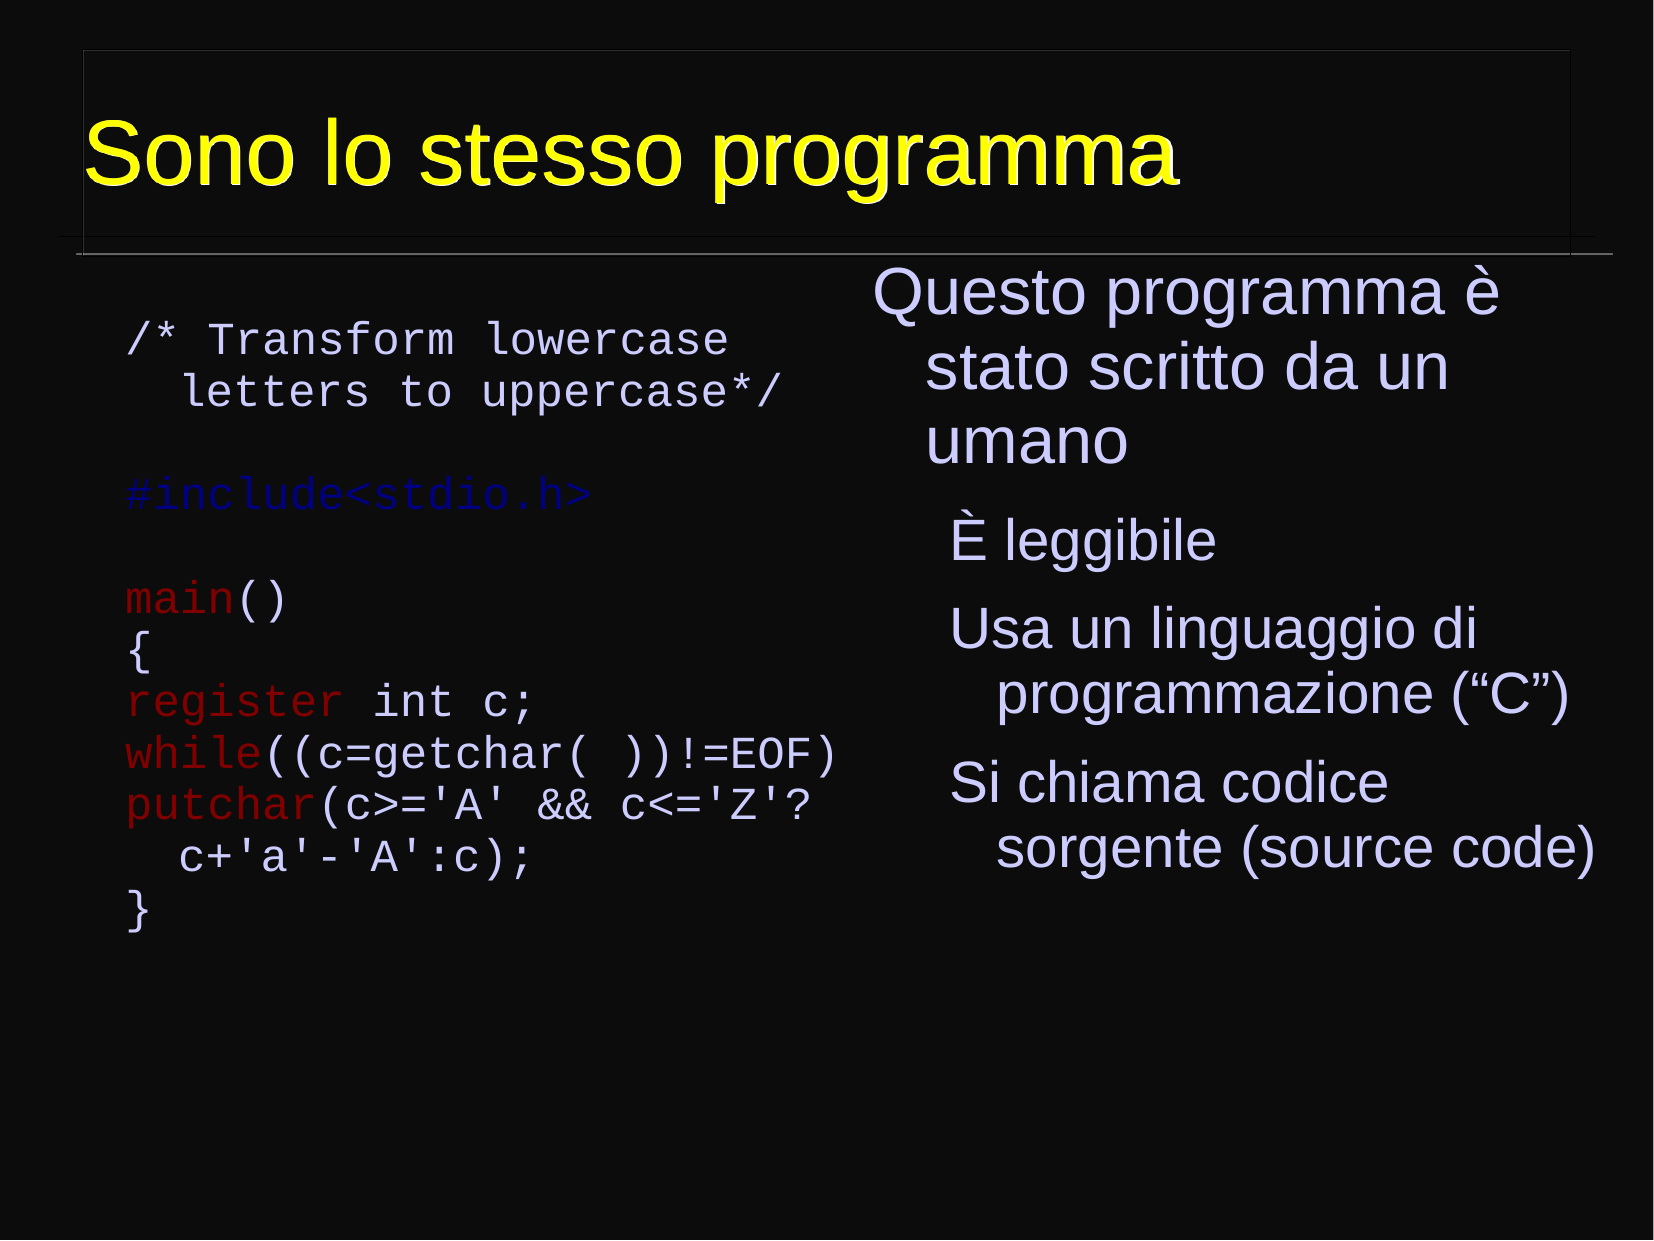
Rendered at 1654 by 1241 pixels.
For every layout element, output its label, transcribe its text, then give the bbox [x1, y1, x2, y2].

list /* Transform lowercase letters to uppercase*/ #include<stdio.h> main() { register int c; while((c=getchar( ))!=EOF) putchar(c>='A' && c<='Z'?c+'a'-'A':c); } [107, 253, 851, 1138]
title Sono lo stesso programma [82, 49, 1571, 257]
list Questo programma è stato scritto da un umano È leggibile Usa un linguaggio di programmazione (“C”) Si chiama codice sorgente (source code) [854, 253, 1599, 1138]
